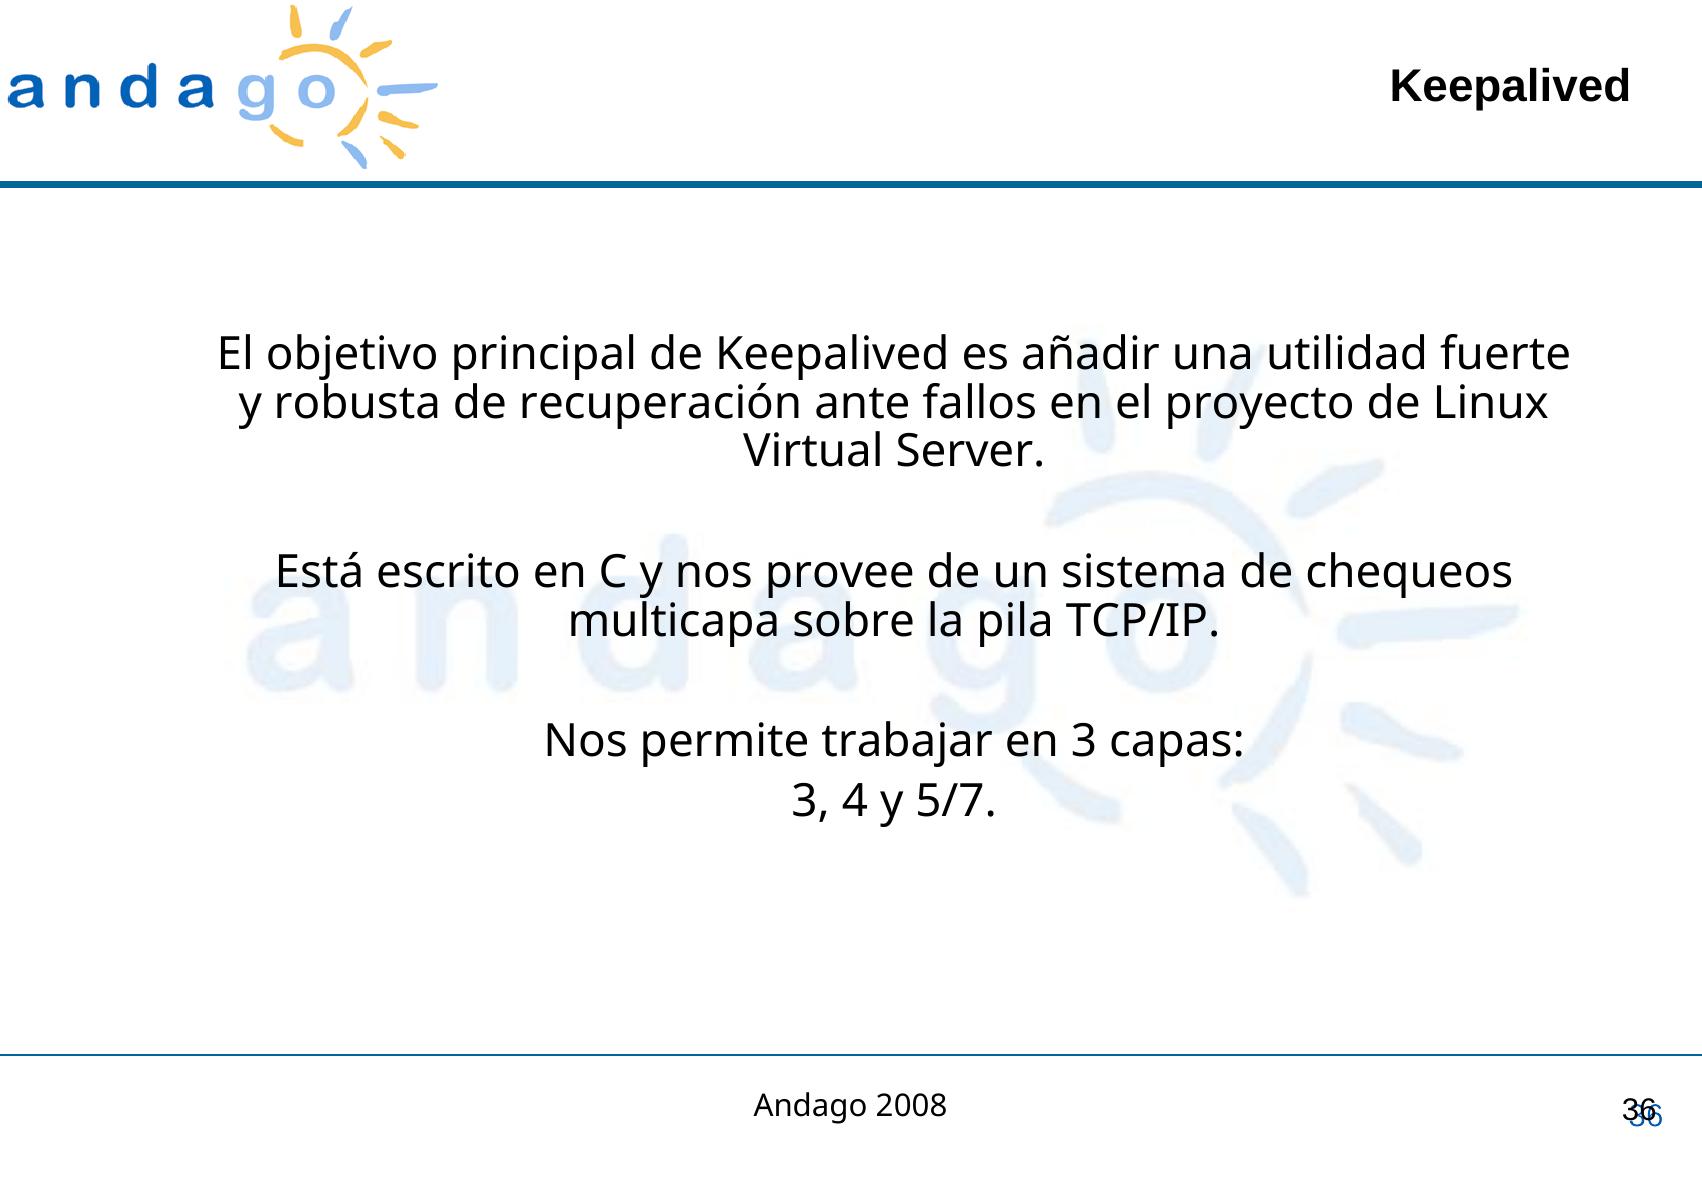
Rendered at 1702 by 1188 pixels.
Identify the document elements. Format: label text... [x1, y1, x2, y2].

title Keepalived [255, 0, 1702, 188]
picture [0, 0, 255, 175]
subtitle El objetivo principal de Keepalived es añadir una utilidad fuerte y robusta de recuperación ante fallos en el proyecto de Linux Virtual Server. Está escrito en C y nos provee de un sistema de chequeos multicapa sobre la pila TCP/IP. Nos permite trabajar en 3 capas: 3, 4 y 5/7. [129, 252, 1577, 965]
